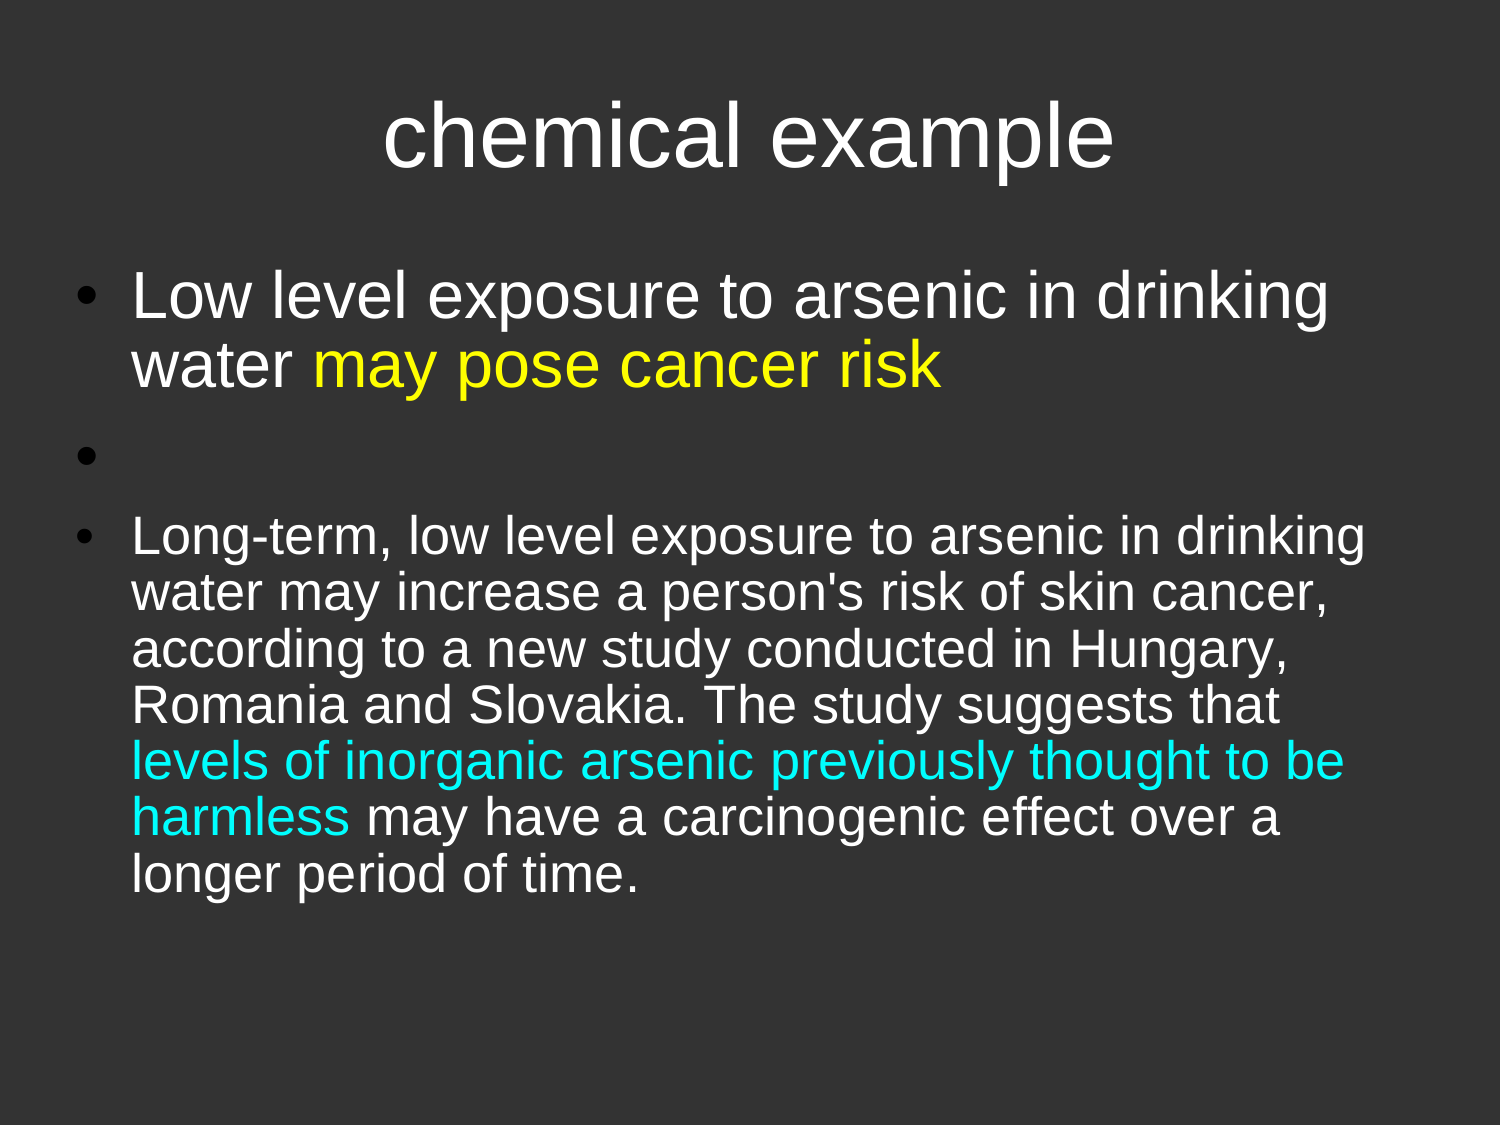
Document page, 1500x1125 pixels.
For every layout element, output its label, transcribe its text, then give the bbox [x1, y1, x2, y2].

title chemical example [75, 21, 1425, 257]
list Low level exposure to arsenic in drinking water may pose cancer risk Long-term, low level exposure to arsenic in drinking water may increase a person's risk of skin cancer, according to a new study conducted in Hungary, Romania and Slovakia. The study suggests that levels of inorganic arsenic previously thought to be harmless may have a carcinogenic effect over a longer period of time. [75, 262, 1425, 1005]
